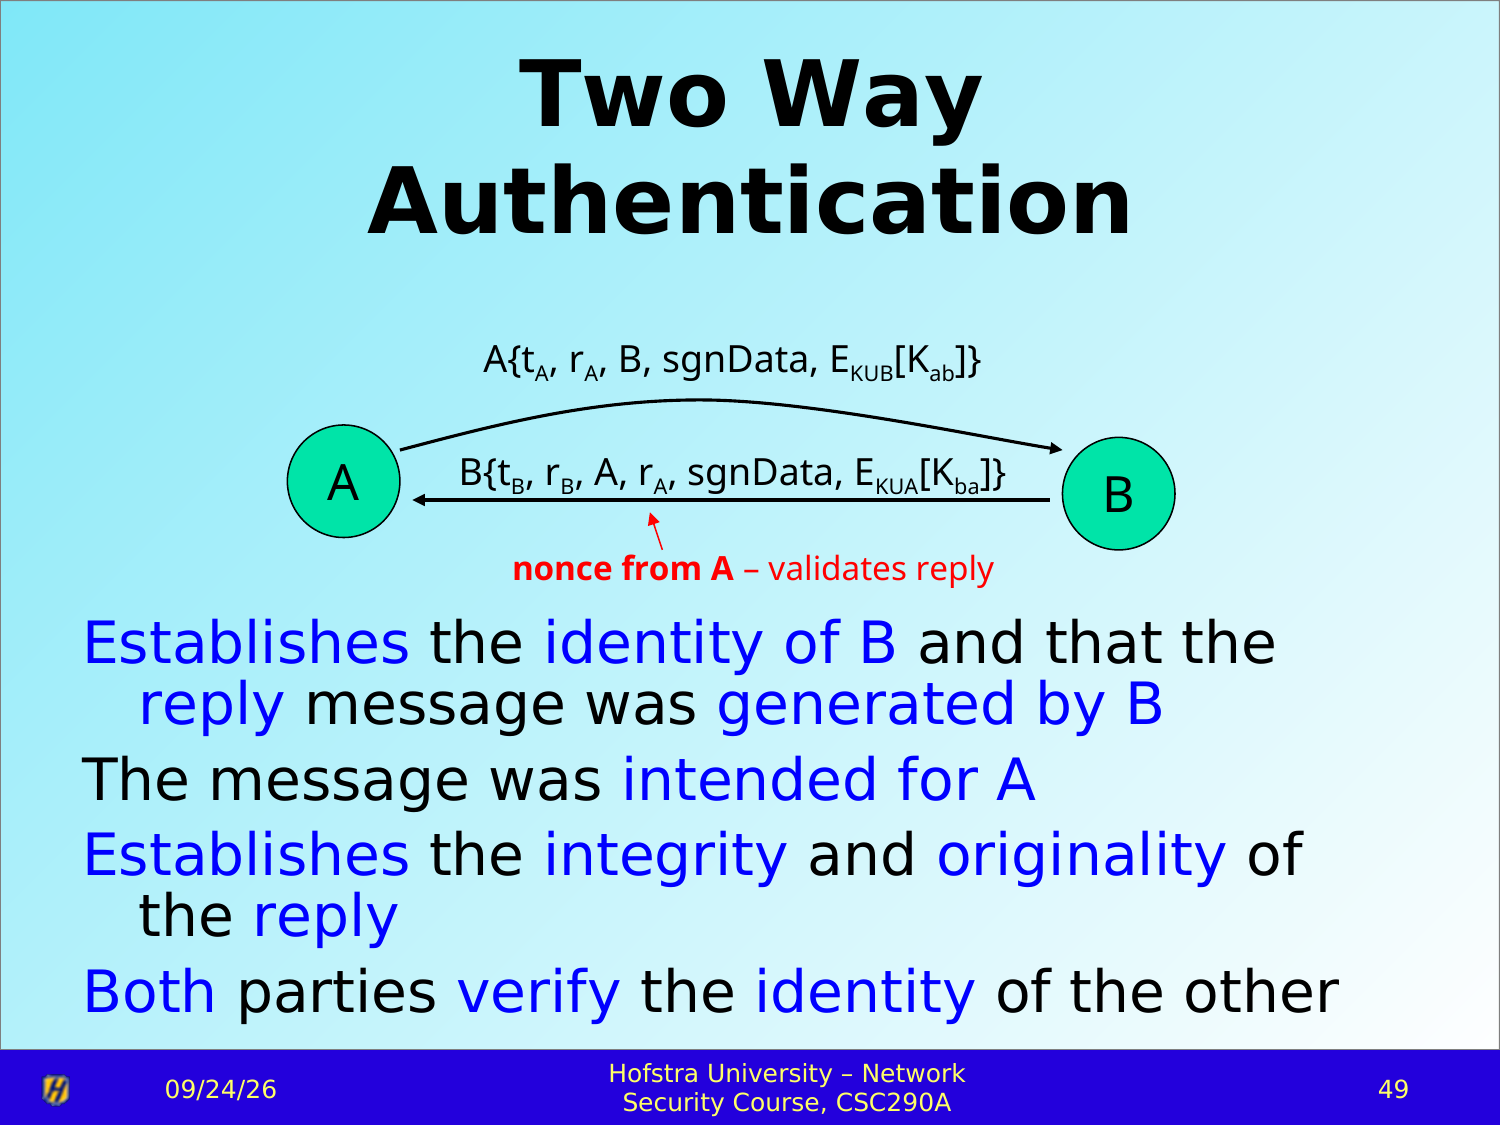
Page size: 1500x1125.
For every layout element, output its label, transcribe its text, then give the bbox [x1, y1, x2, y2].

list Establishes the identity of B and that the reply message was generated by B The message was intended for A Establishes the integrity and originality of the reply Both parties verify the identity of the other [67, 607, 1431, 1053]
picture [37, 1072, 76, 1110]
text_box B [1062, 437, 1176, 550]
text_box B{tB, rB, A, rA, sgnData, EKUA[Kba]} [443, 437, 1022, 509]
text_box nonce from A – validates reply [497, 537, 1010, 599]
title Two Way Authentication [112, 33, 1391, 263]
text_box A{tA, rA, B, sgnData, EKUB[Kab]} [468, 324, 997, 396]
text_box A [287, 424, 400, 538]
